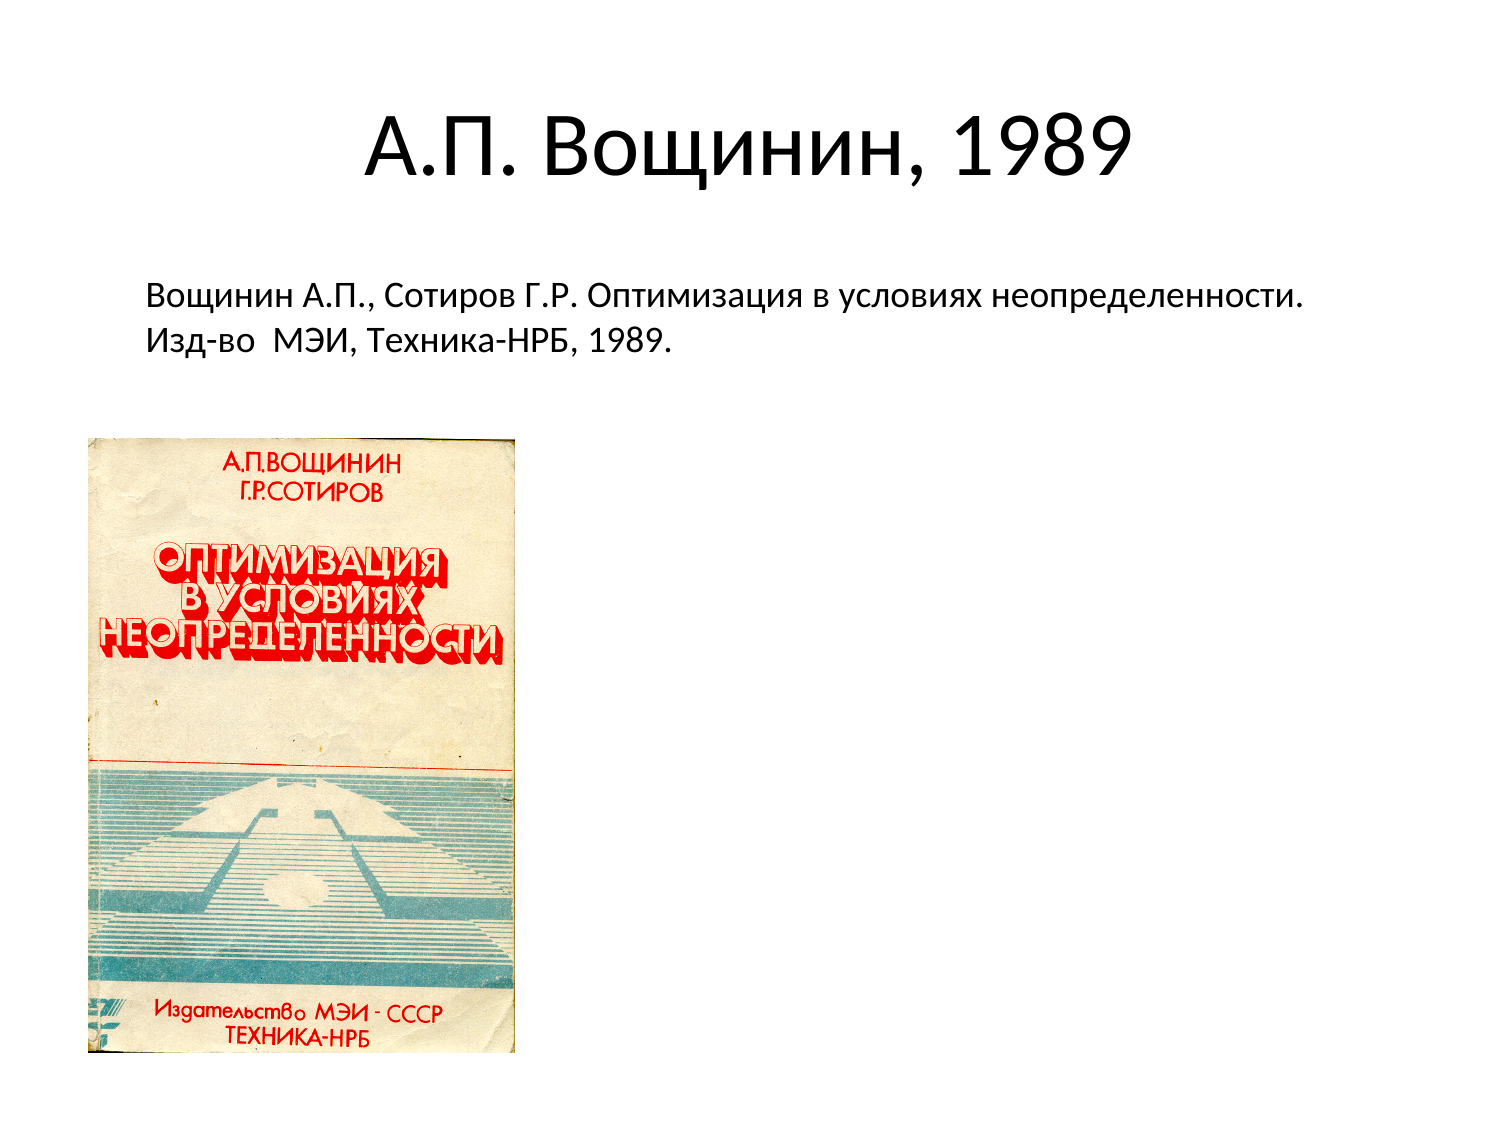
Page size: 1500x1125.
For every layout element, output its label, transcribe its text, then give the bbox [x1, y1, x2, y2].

text_box А.П. Вощинин, 1989 [75, 45, 1426, 233]
picture [88, 467, 515, 1053]
text_box Вощинин А.П., Сотиров Г.Р. Оптимизация в условиях неопределенности. Изд-во МЭИ, Техника-НРБ, 1989. [75, 262, 1426, 467]
